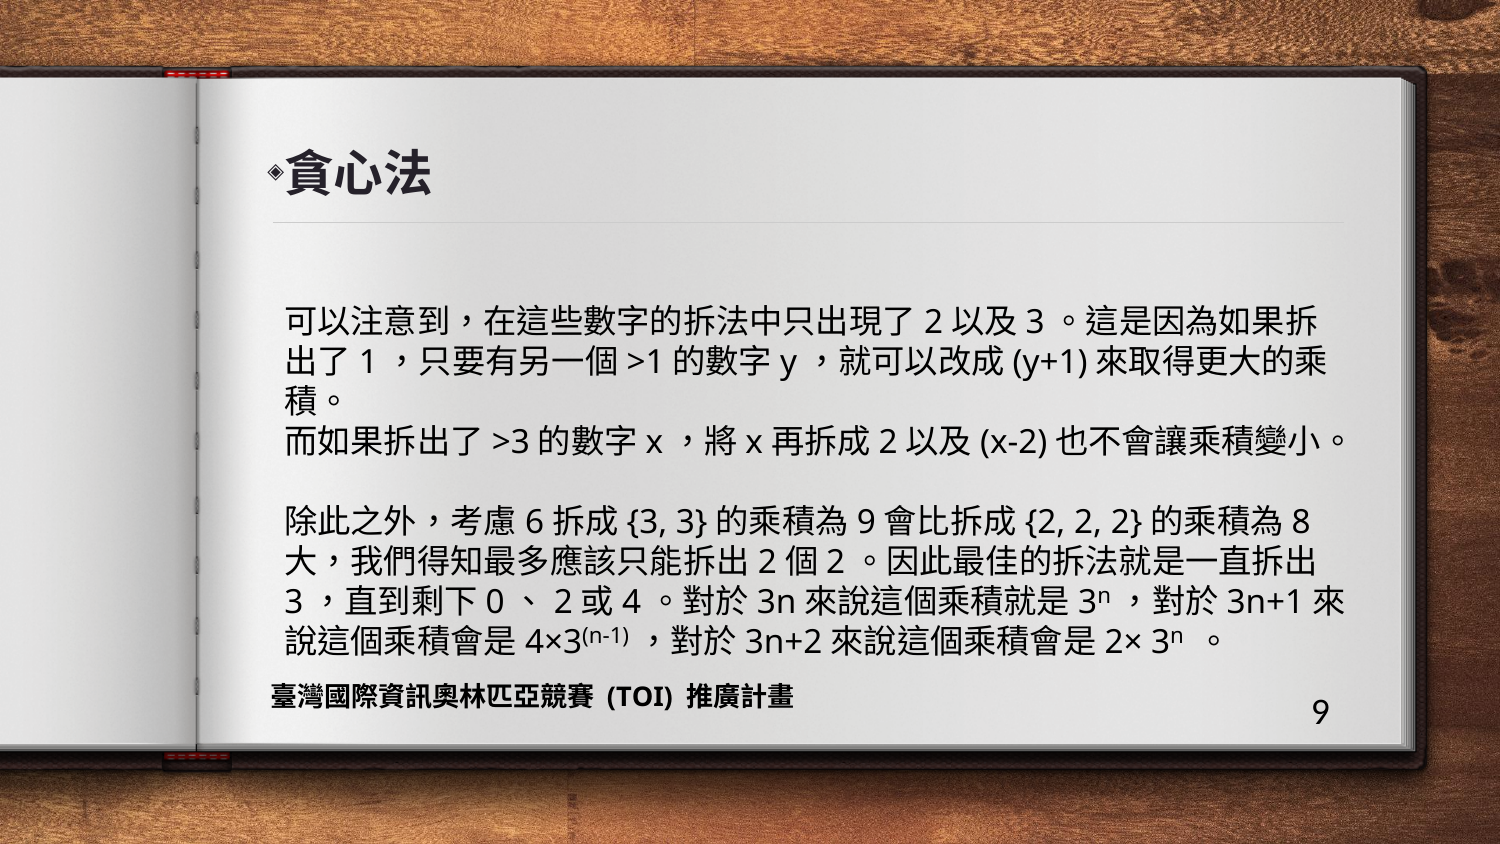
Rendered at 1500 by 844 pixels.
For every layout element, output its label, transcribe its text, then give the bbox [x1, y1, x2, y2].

list 貪心法 [252, 126, 1194, 216]
text_box 可以注意到，在這些數字的拆法中只出現了2以及3。這是因為如果拆出了1，只要有另一個>1的數字y，就可以改成(y+1)來取得更大的乘積。 而如果拆出了>3的數字x，將x再拆成2以及(x-2)也不會讓乘積變小。 除此之外，考慮6拆成{3, 3}的乘積為9會比拆成{2, 2, 2}的乘積為8大，我們得知最多應該只能拆出2個2。因此最佳的拆法就是一直拆出3，直到剩下0、2或4。對於3n來說這個乘積就是3n，對於3n+1來說這個乘積會是4×3(n-1)，對於3n+2來說這個乘積會是2× 3n 。 [269, 293, 1367, 632]
text_box [1295, 672, 1386, 737]
